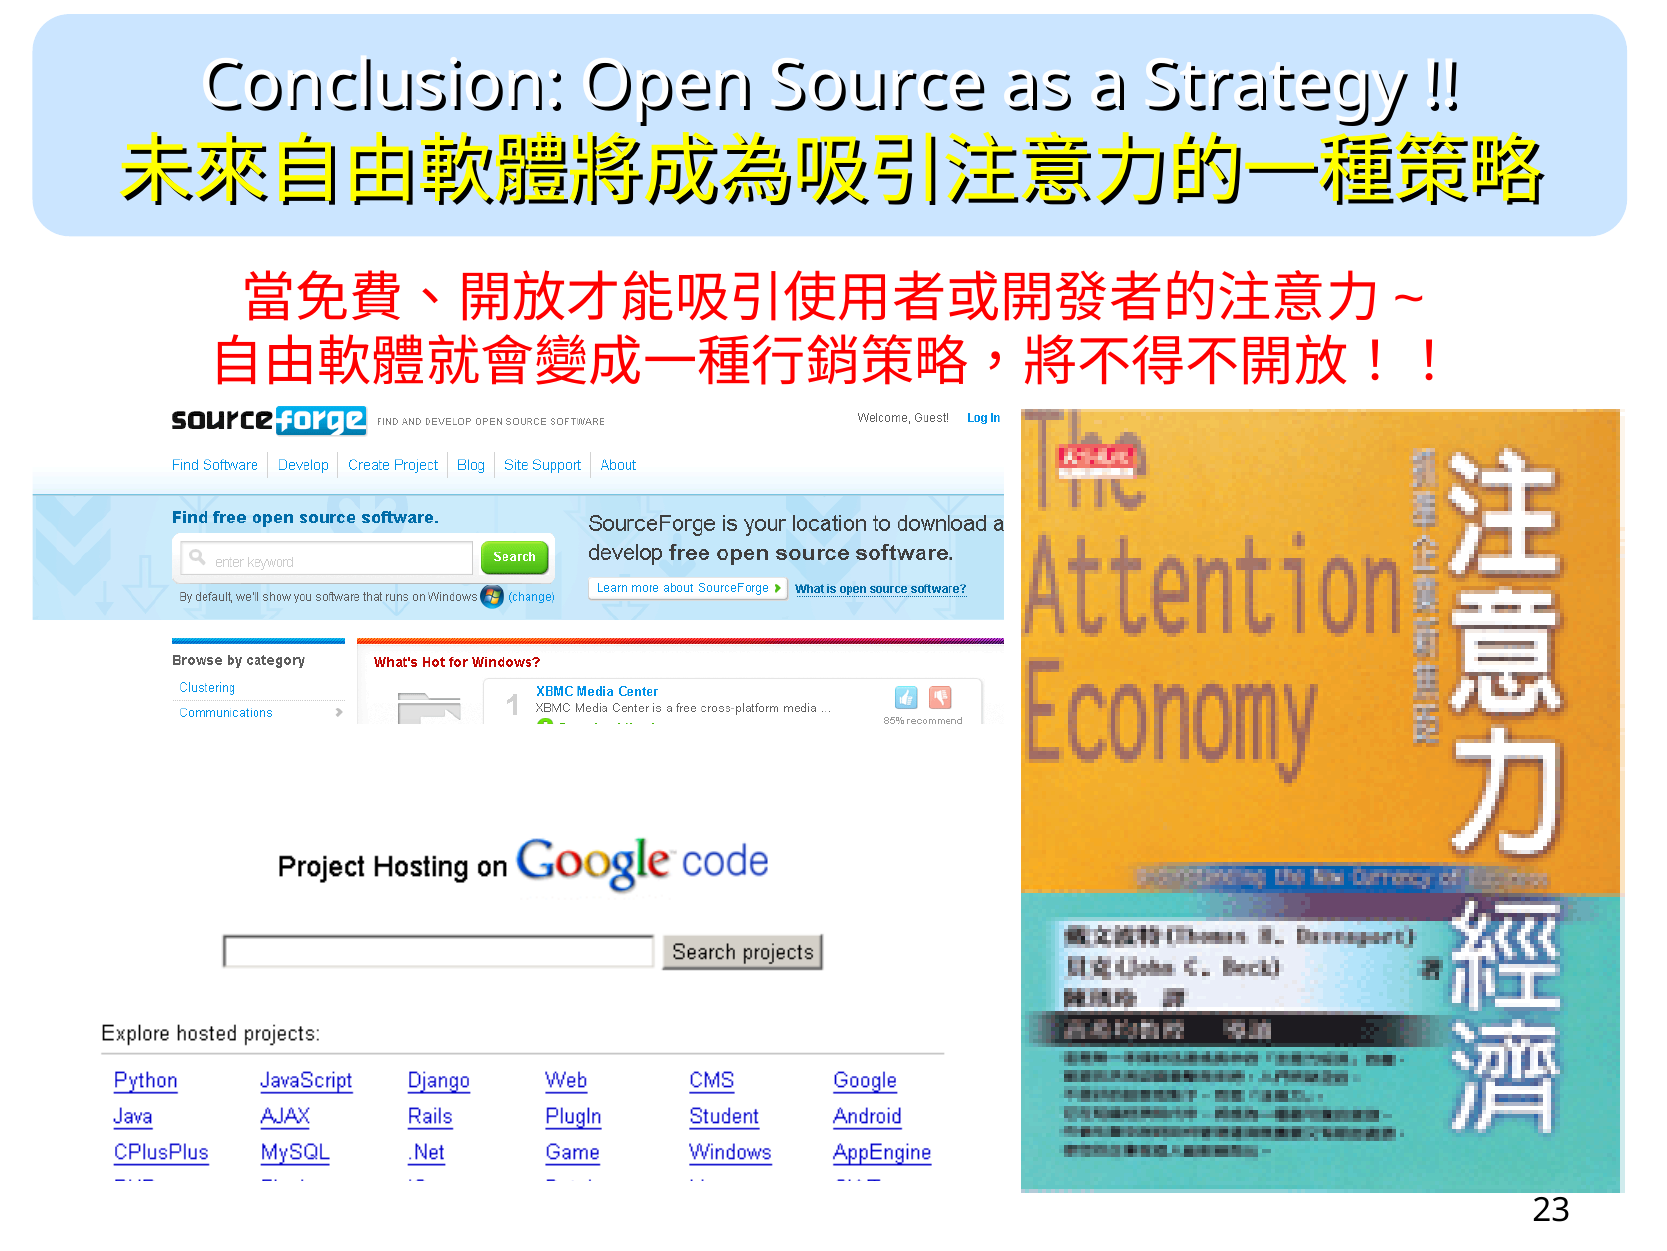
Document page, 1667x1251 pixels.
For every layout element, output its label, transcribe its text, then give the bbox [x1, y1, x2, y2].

picture [1021, 409, 1625, 1193]
text_box Conclusion: Open Source as a Strategy !! 未來自由軟體將成為吸引注意力的一種策略 [32, 14, 1628, 237]
picture [29, 397, 1017, 1181]
text_box 當免費、開放才能吸引使用者或開發者的注意力~ 自由軟體就會變成一種行銷策略，將不得不開放！！ [0, 254, 1667, 400]
